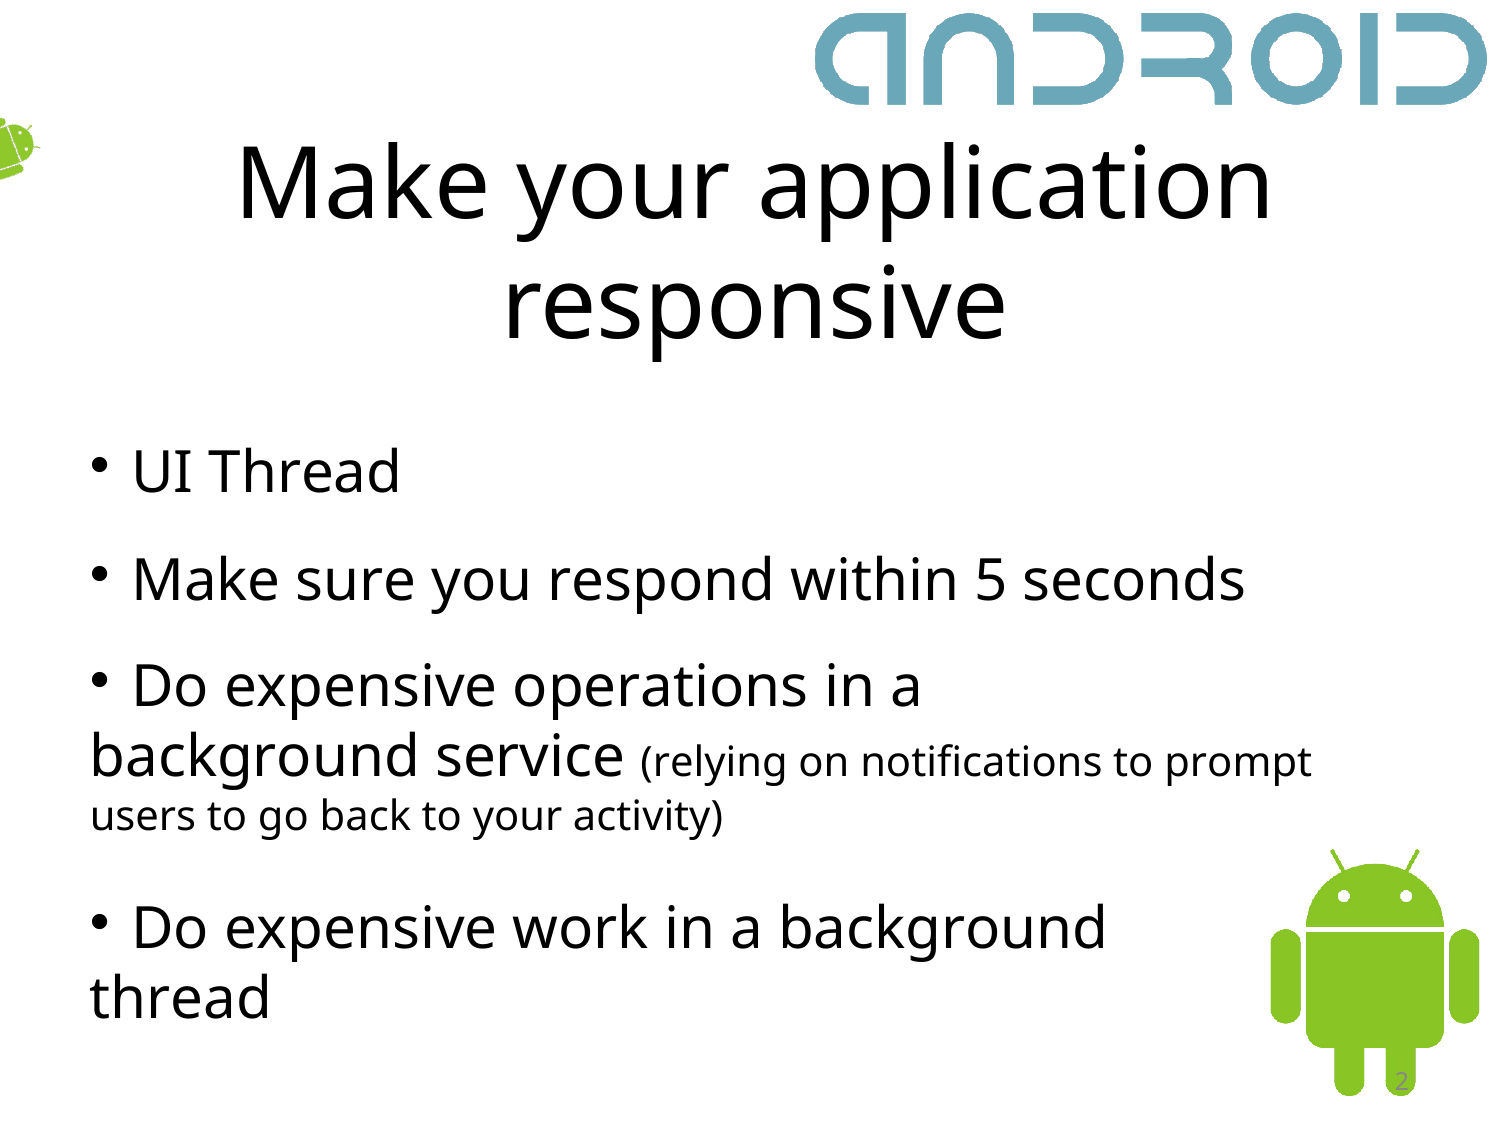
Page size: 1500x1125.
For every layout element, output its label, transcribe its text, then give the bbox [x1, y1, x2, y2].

text_box Make sure you respond within 5 seconds [75, 535, 1334, 641]
picture [1253, 837, 1500, 1125]
picture [808, 9, 1489, 106]
title Make your application responsive [37, 112, 1473, 365]
text_box Do expensive work in a background thread [75, 883, 1209, 1076]
text_box <number> [1378, 1058, 1426, 1104]
text_box UI Thread [75, 426, 428, 532]
text_box Do expensive operations in a background service (relying on notifications to prompt users to go back to your activity) [75, 641, 1426, 896]
picture [0, 103, 53, 198]
